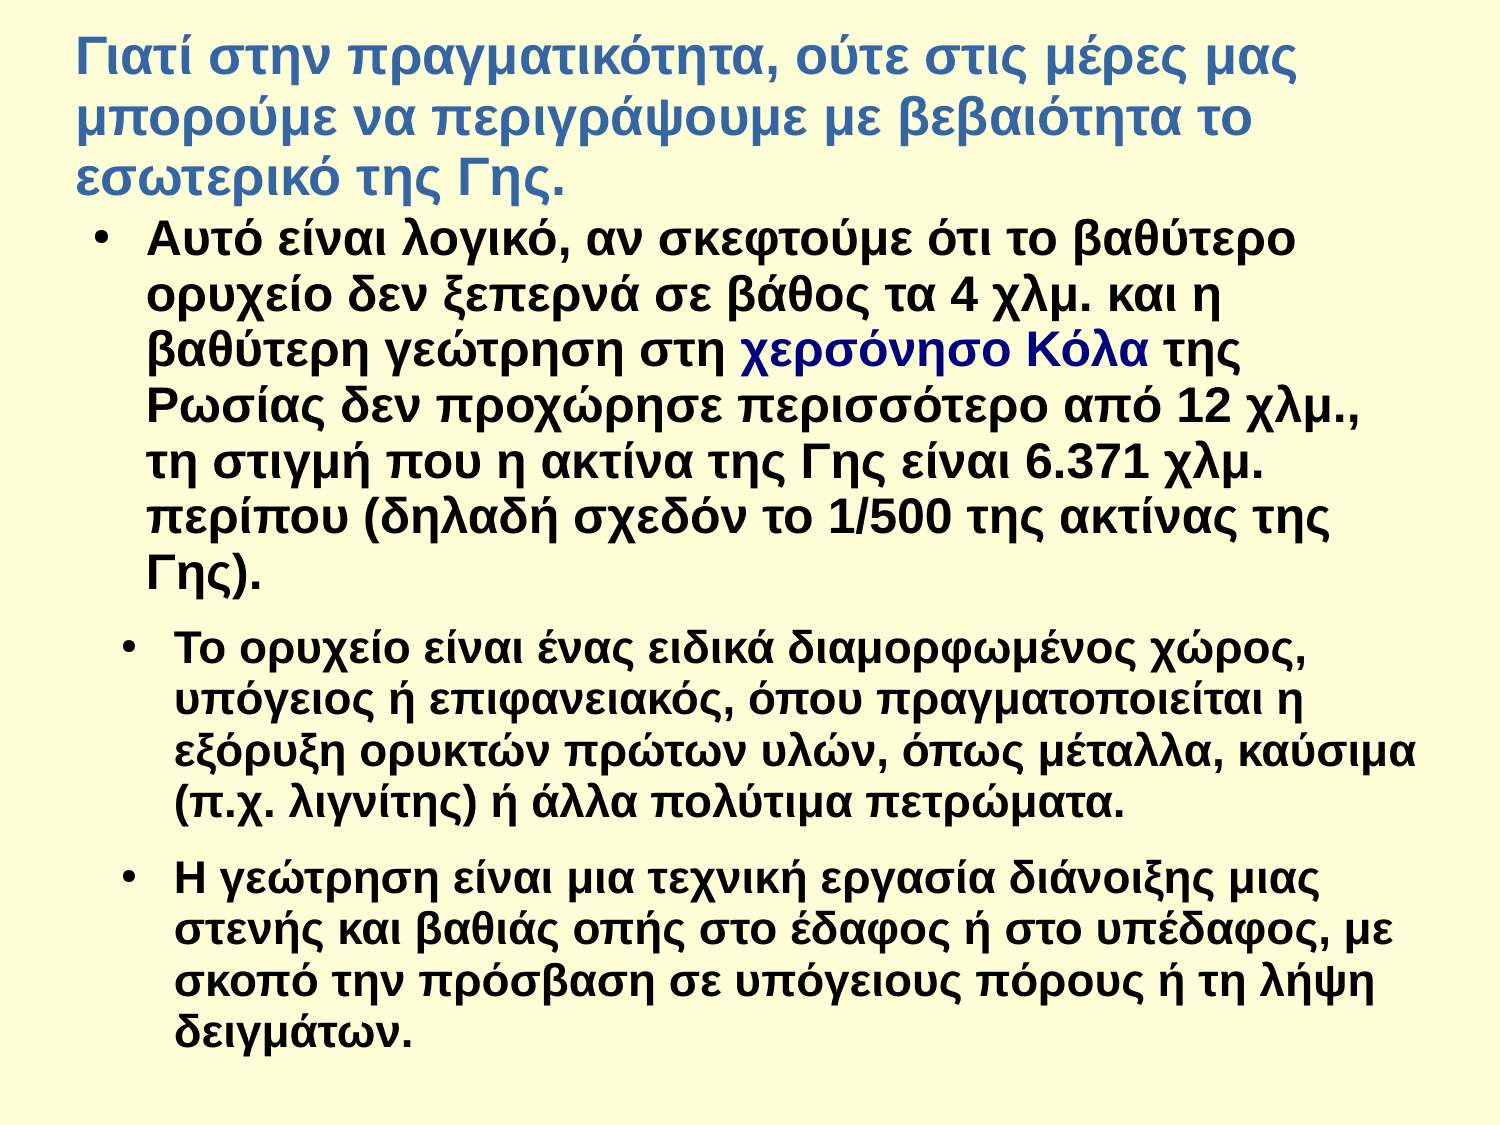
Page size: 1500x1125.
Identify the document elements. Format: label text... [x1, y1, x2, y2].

list Το ορυχείο είναι ένας ειδικά διαμορφωμένος χώρος, υπόγειος ή επιφανειακός, όπου πραγματοποιείται η εξόρυξη ορυκτών πρώτων υλών, όπως μέταλλα, καύσιμα (π.χ. λιγνίτης) ή άλλα πολύτιμα πετρώματα. Η γεώτρηση είναι μια τεχνική εργασία διάνοιξης μιας στενής και βαθιάς οπής στο έδαφος ή στο υπέδαφος, με σκοπό την πρόσβαση σε υπόγειους πόρους ή τη λήψη δειγμάτων. [103, 622, 1454, 1060]
title Γιατί στην πραγματικότητα, ούτε στις μέρες μας μπορούμε να περιγράψουμε με βεβαιότητα το εσωτερικό της Γης. [75, 22, 1425, 210]
list Αυτό είναι λογικό, αν σκεφτούμε ότι το βαθύτερο ορυχείο δεν ξεπερνά σε βάθος τα 4 χλμ. και η βαθύτερη γεώτρηση στη χερσόνησο Κόλα της Ρωσίας δεν προχώρησε περισσότερο από 12 χλμ., τη στιγμή που η ακτίνα της Γης είναι 6.371 χλμ. περίπου (δηλαδή σχεδόν το 1/500 της ακτίνας της Γης). [75, 210, 1425, 648]
